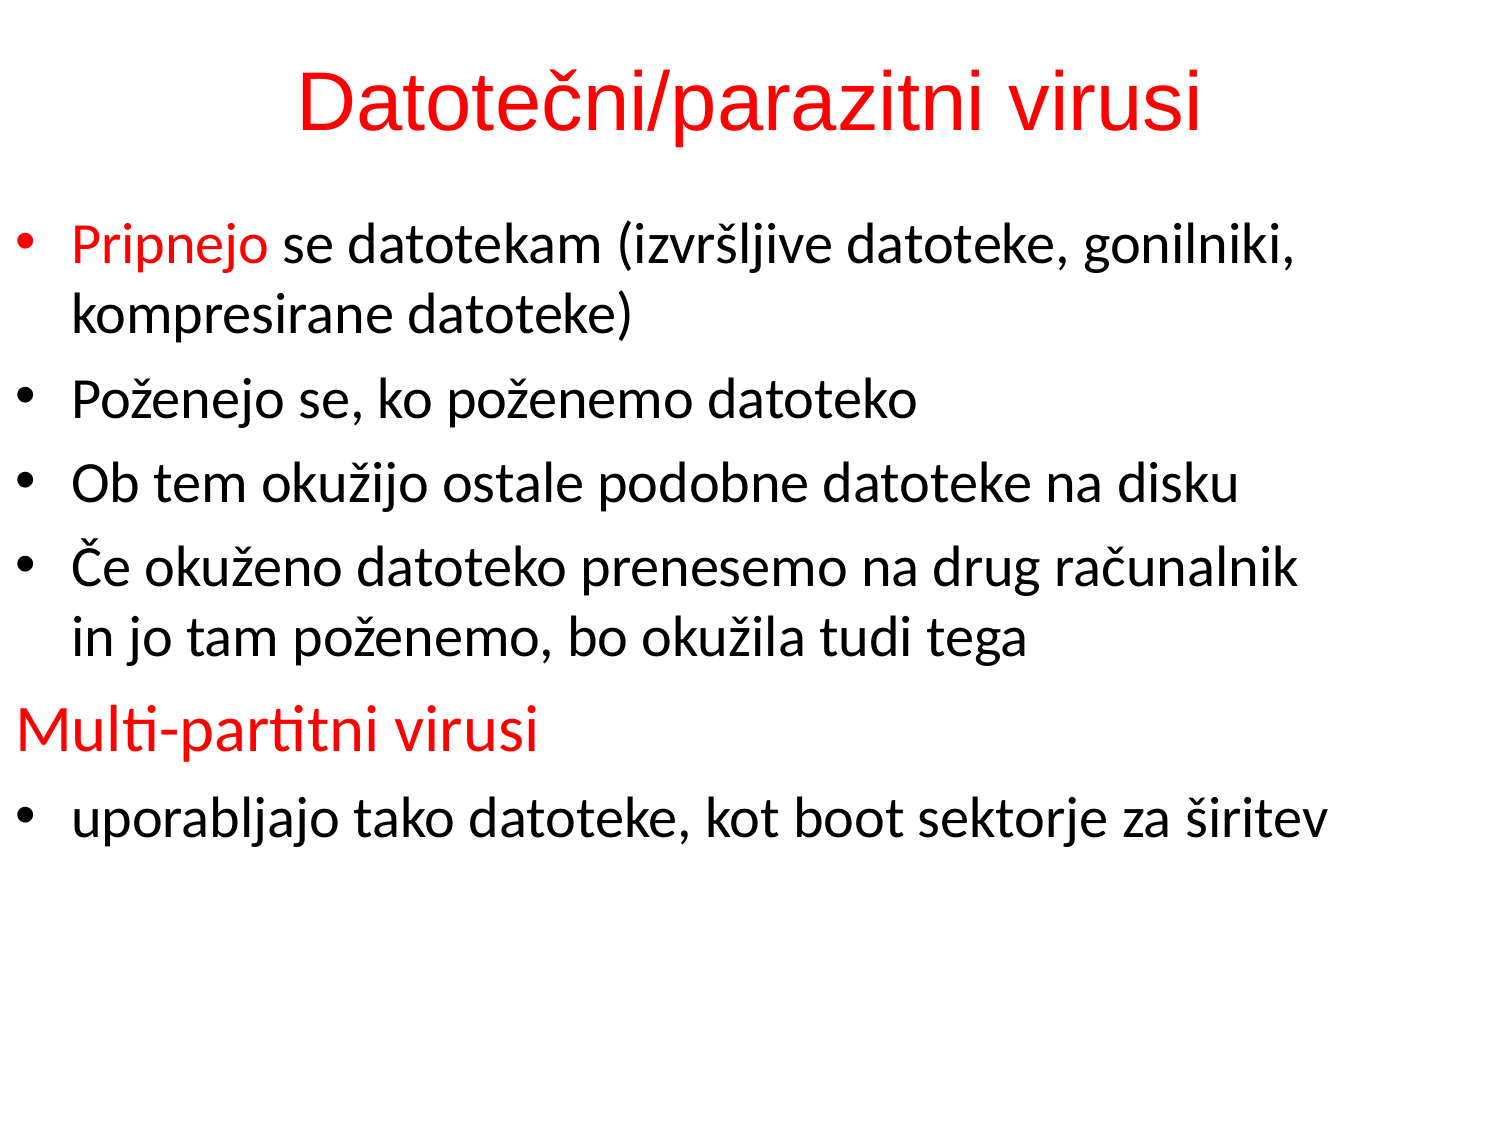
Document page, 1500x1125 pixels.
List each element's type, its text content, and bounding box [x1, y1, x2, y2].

list Pripnejo se datotekam (izvršljive datoteke, gonilniki, kompresirane datoteke) Poženejo se, ko poženemo datoteko Ob tem okužijo ostale podobne datoteke na disku Če okuženo datoteko prenesemo na drug računalnik in jo tam poženemo, bo okužila tudi tega Multi-partitni virusi uporabljajo tako datoteke, kot boot sektorje za širitev [0, 198, 1351, 1068]
title Datotečni/parazitni virusi [75, 39, 1426, 156]
